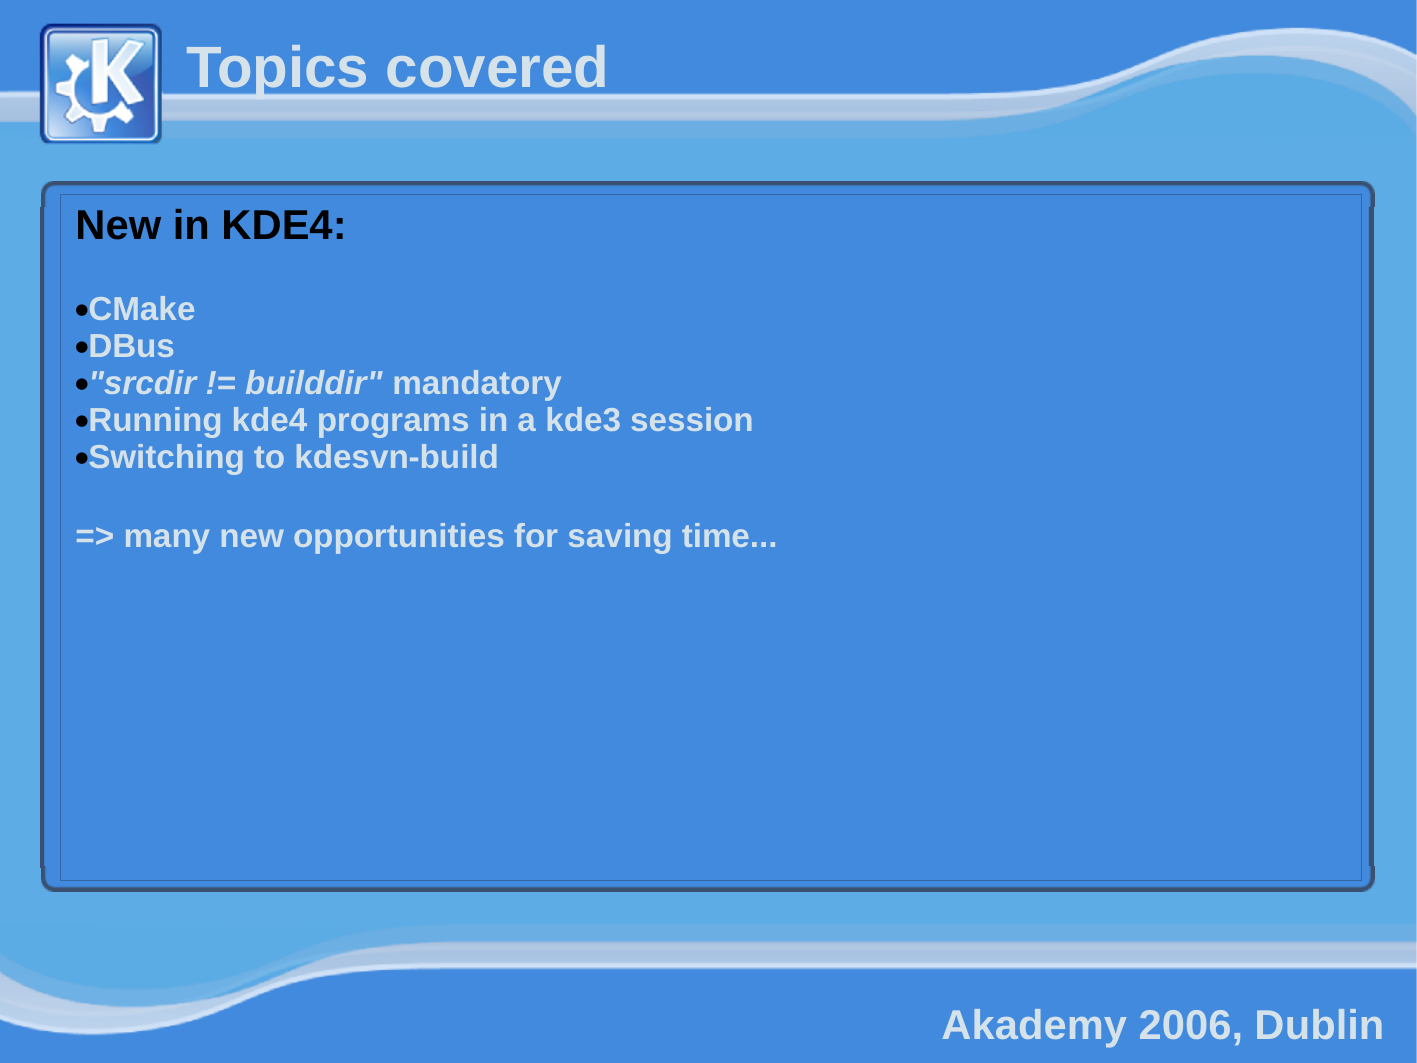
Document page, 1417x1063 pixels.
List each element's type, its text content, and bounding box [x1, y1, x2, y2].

text_box Topics covered [171, 27, 1048, 105]
text_box New in KDE4: CMake DBus "srcdir != builddir" mandatory Running kde4 programs in a kde3 session Switching to kdesvn-build => many new opportunities for saving time... [60, 194, 1362, 881]
picture [0, 0, 1417, 1063]
